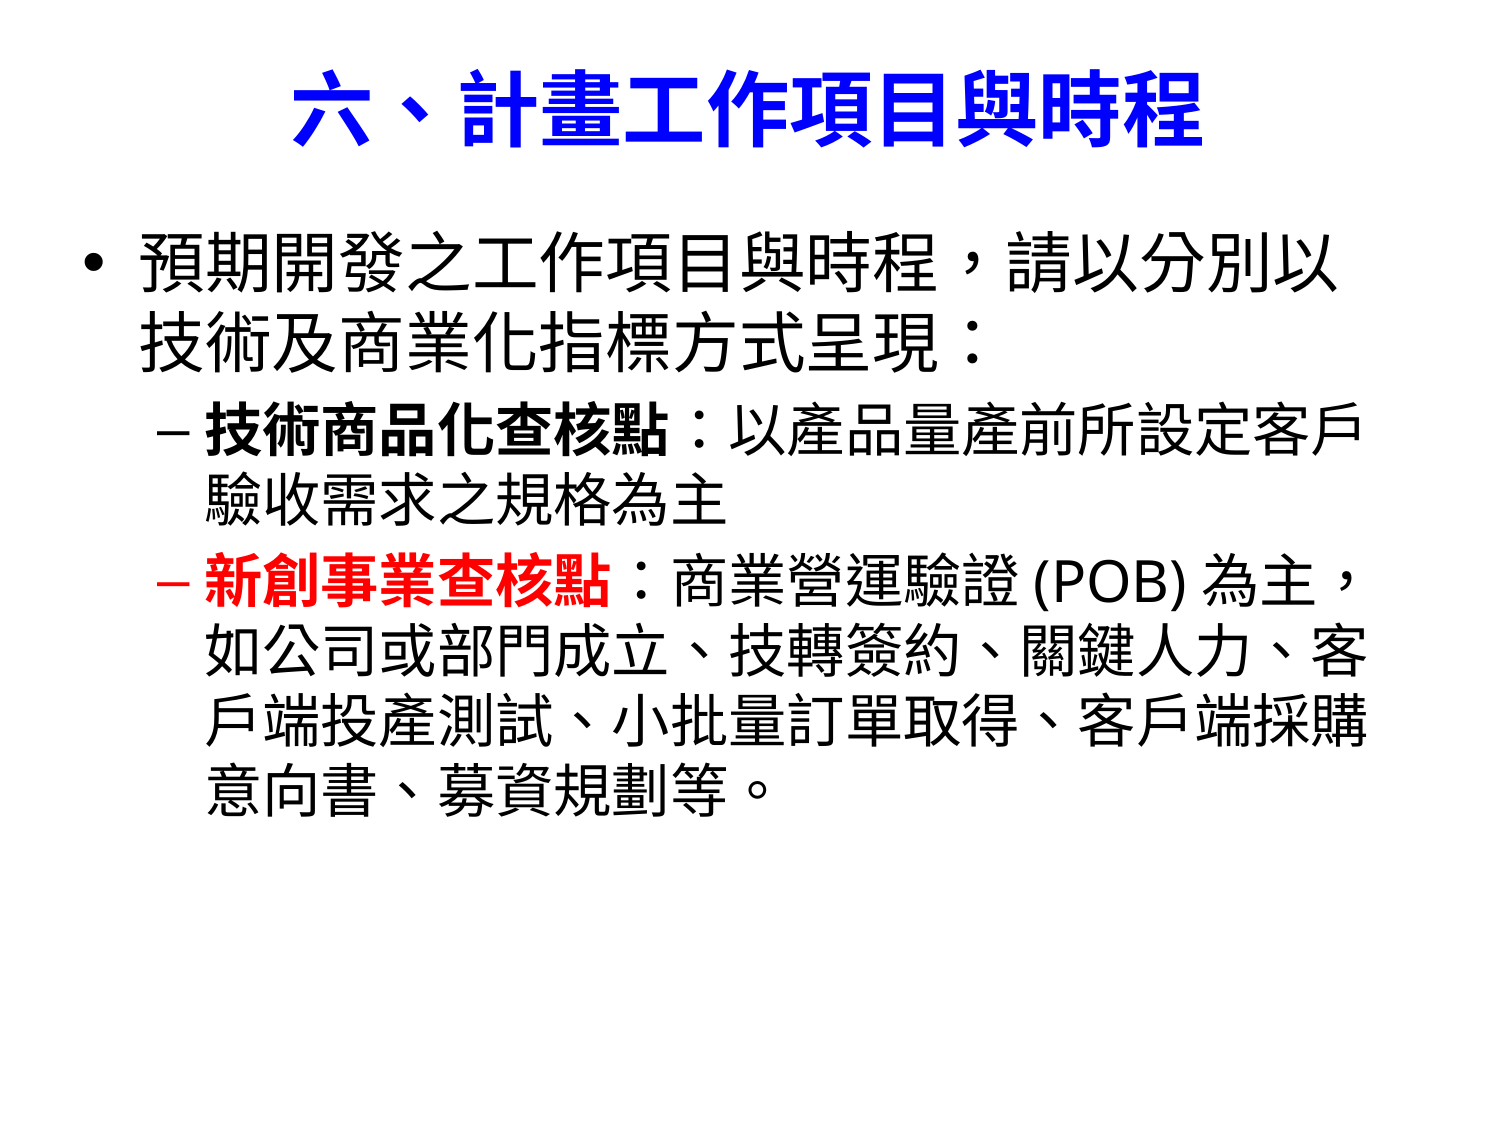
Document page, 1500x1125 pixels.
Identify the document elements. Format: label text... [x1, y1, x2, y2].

text_box 預期開發之工作項目與時程，請以分別以技術及商業化指標方式呈現： 技術商品化查核點：以產品量產前所設定客戶驗收需求之規格為主 新創事業查核點：商業營運驗證(POB)為主，如公司或部門成立、技轉簽約、關鍵人力、客戶端投產測試、小批量訂單取得、客戶端採購意向書、募資規劃等。 [67, 213, 1418, 957]
title 六、計畫工作項目與時程 [72, 12, 1423, 201]
